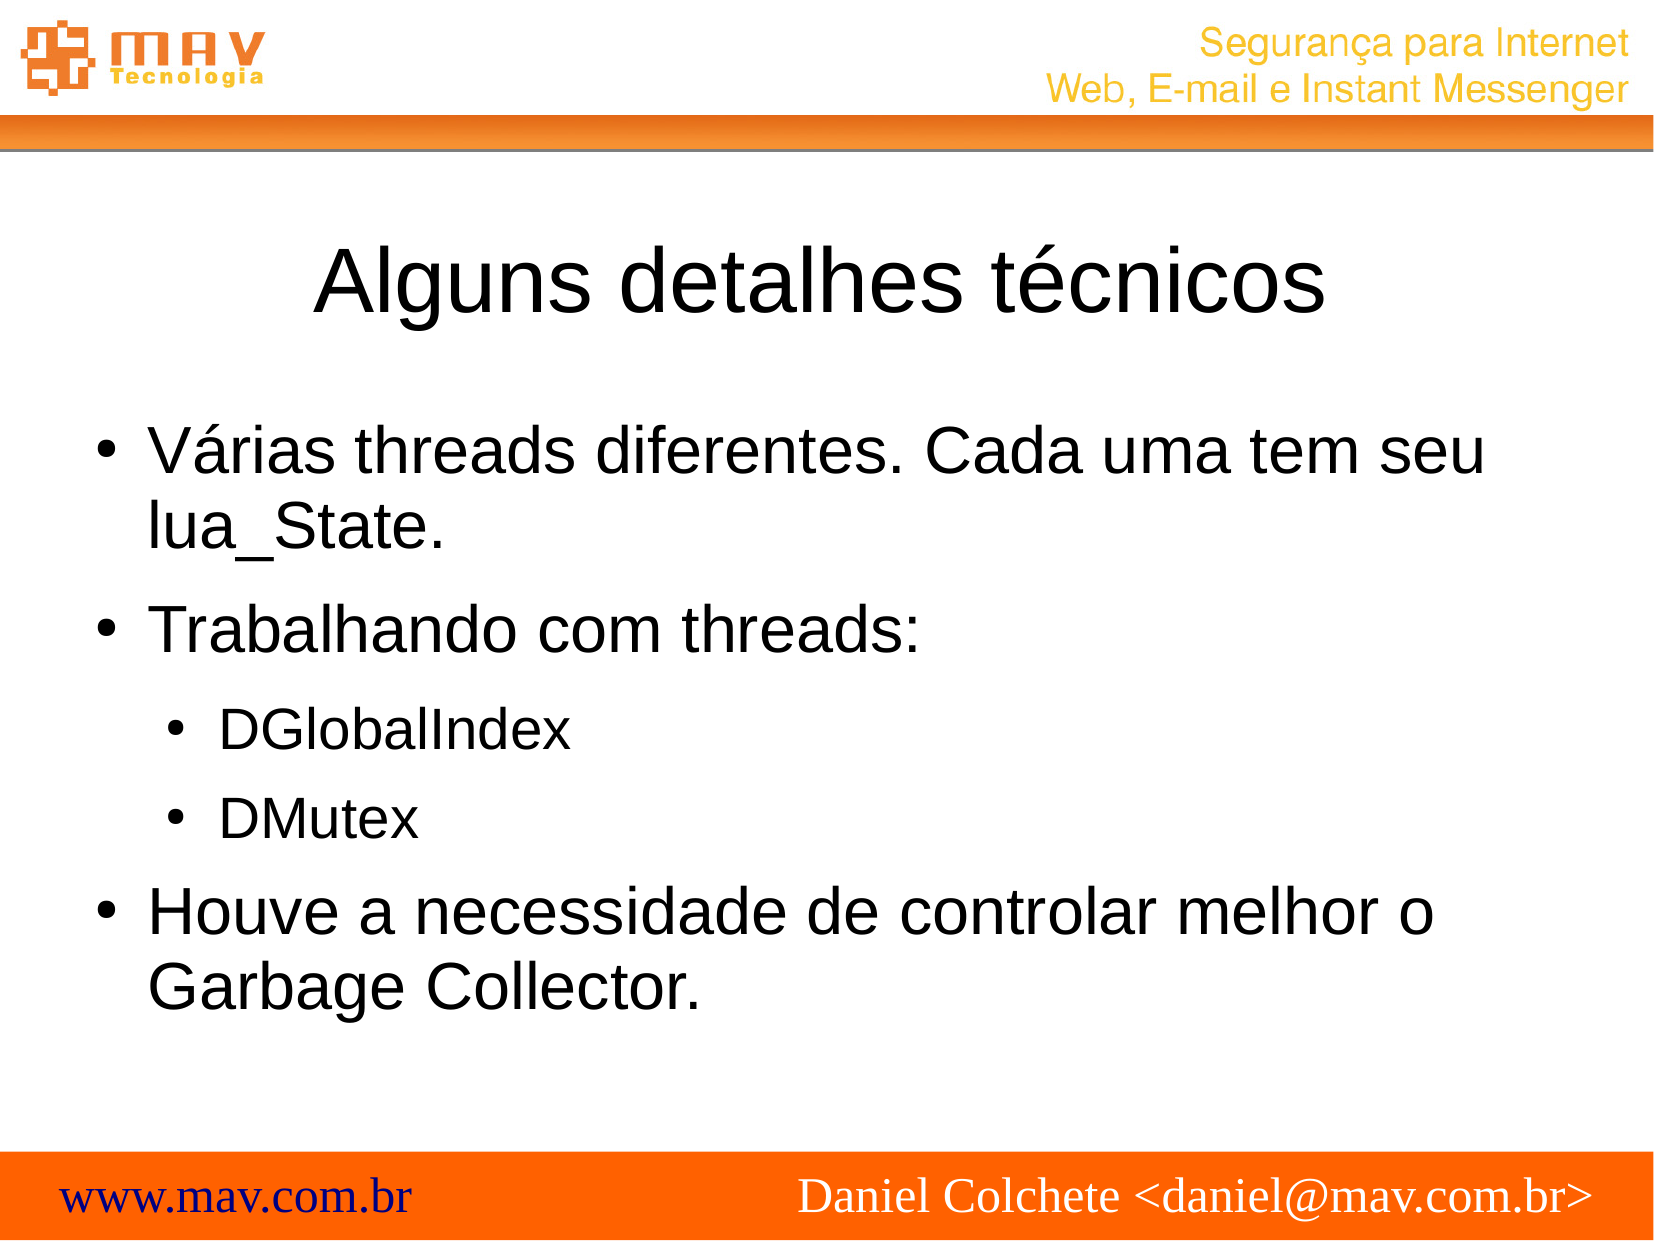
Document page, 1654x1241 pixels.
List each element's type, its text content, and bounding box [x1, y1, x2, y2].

list Várias threads diferentes. Cada uma tem seu lua_State. Trabalhando com threads: DGlobalIndex DMutex Houve a necessidade de controlar melhor o Garbage Collector. [76, 413, 1565, 1094]
picture [0, 0, 1654, 152]
title Alguns detalhes técnicos [76, 184, 1565, 377]
